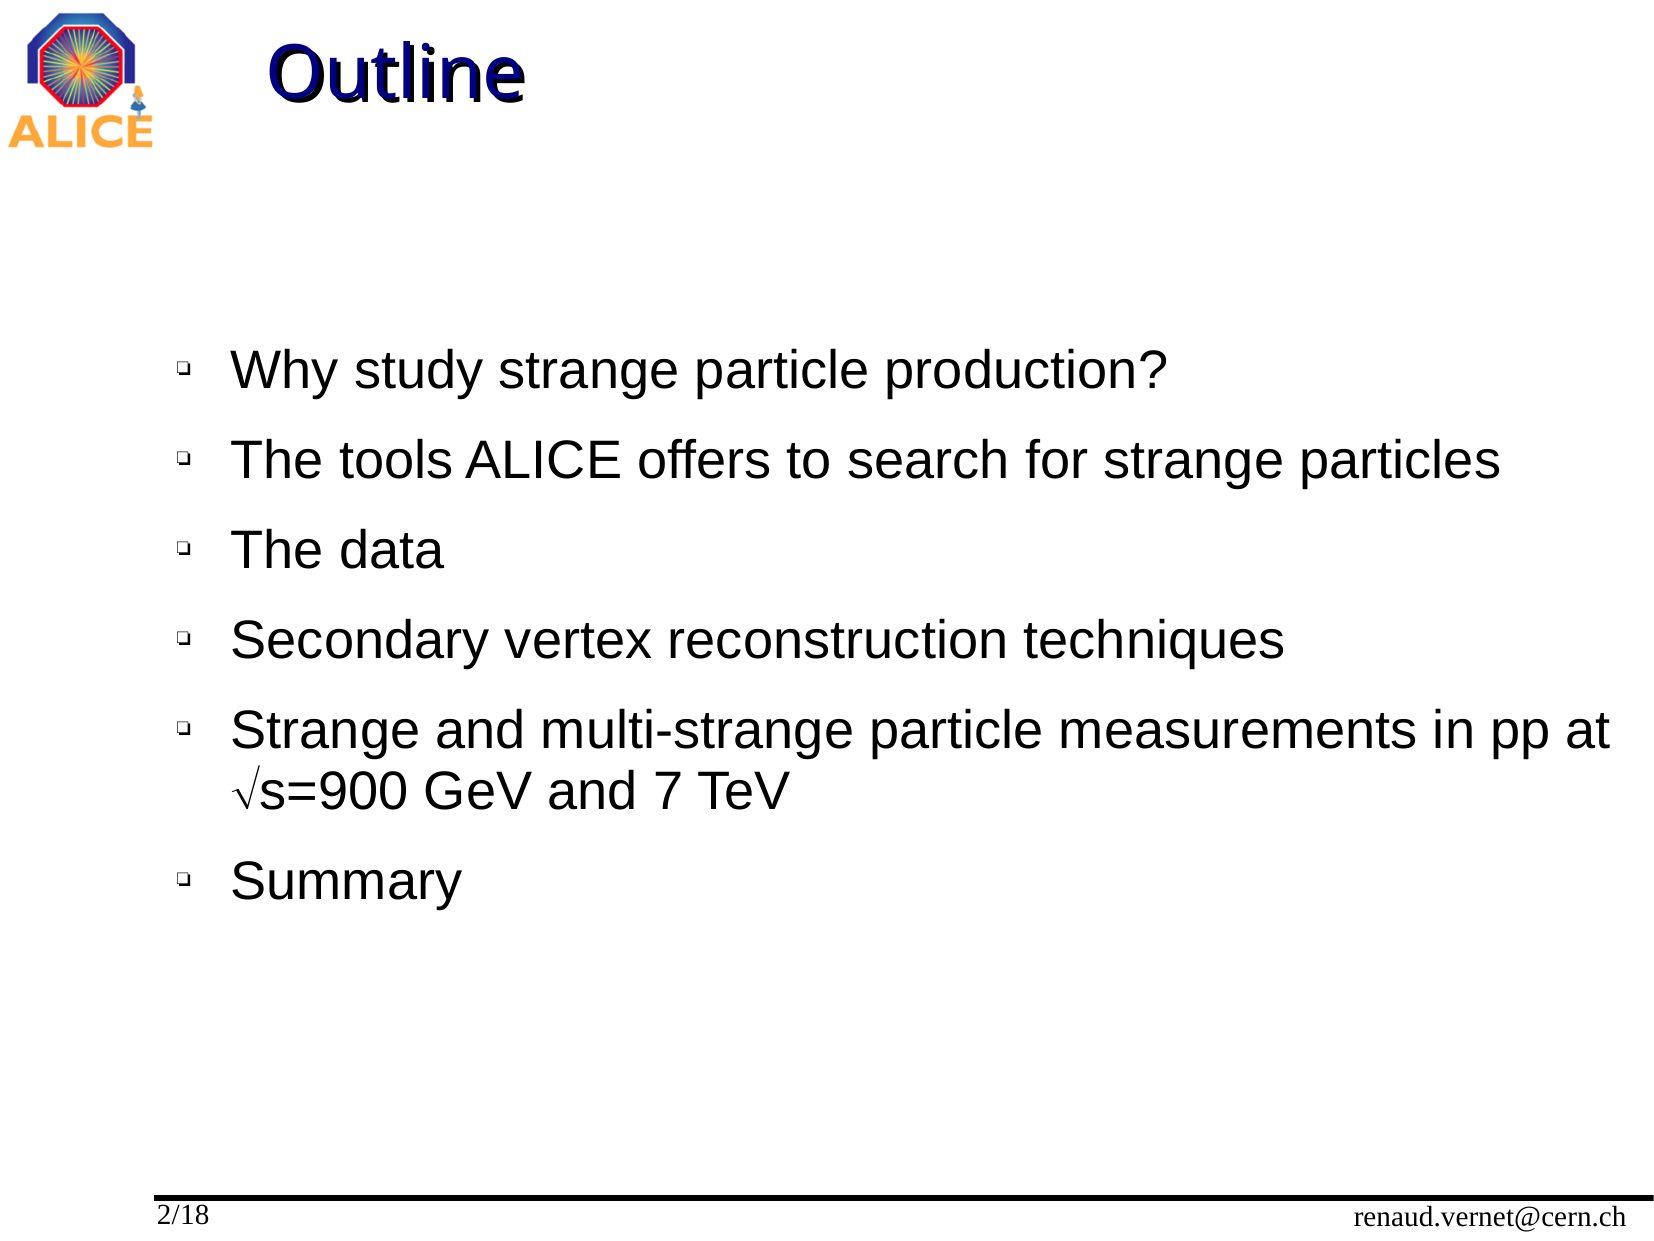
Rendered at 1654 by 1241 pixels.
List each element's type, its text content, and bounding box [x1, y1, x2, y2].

picture [2, 2, 157, 156]
list Why study strange particle production? The tools ALICE offers to search for strange particles The data Secondary vertex reconstruction techniques Strange and multi-strange particle measurements in pp at s=900 GeV and 7 TeV Summary [159, 159, 1625, 1123]
title Outline [265, 16, 1589, 122]
